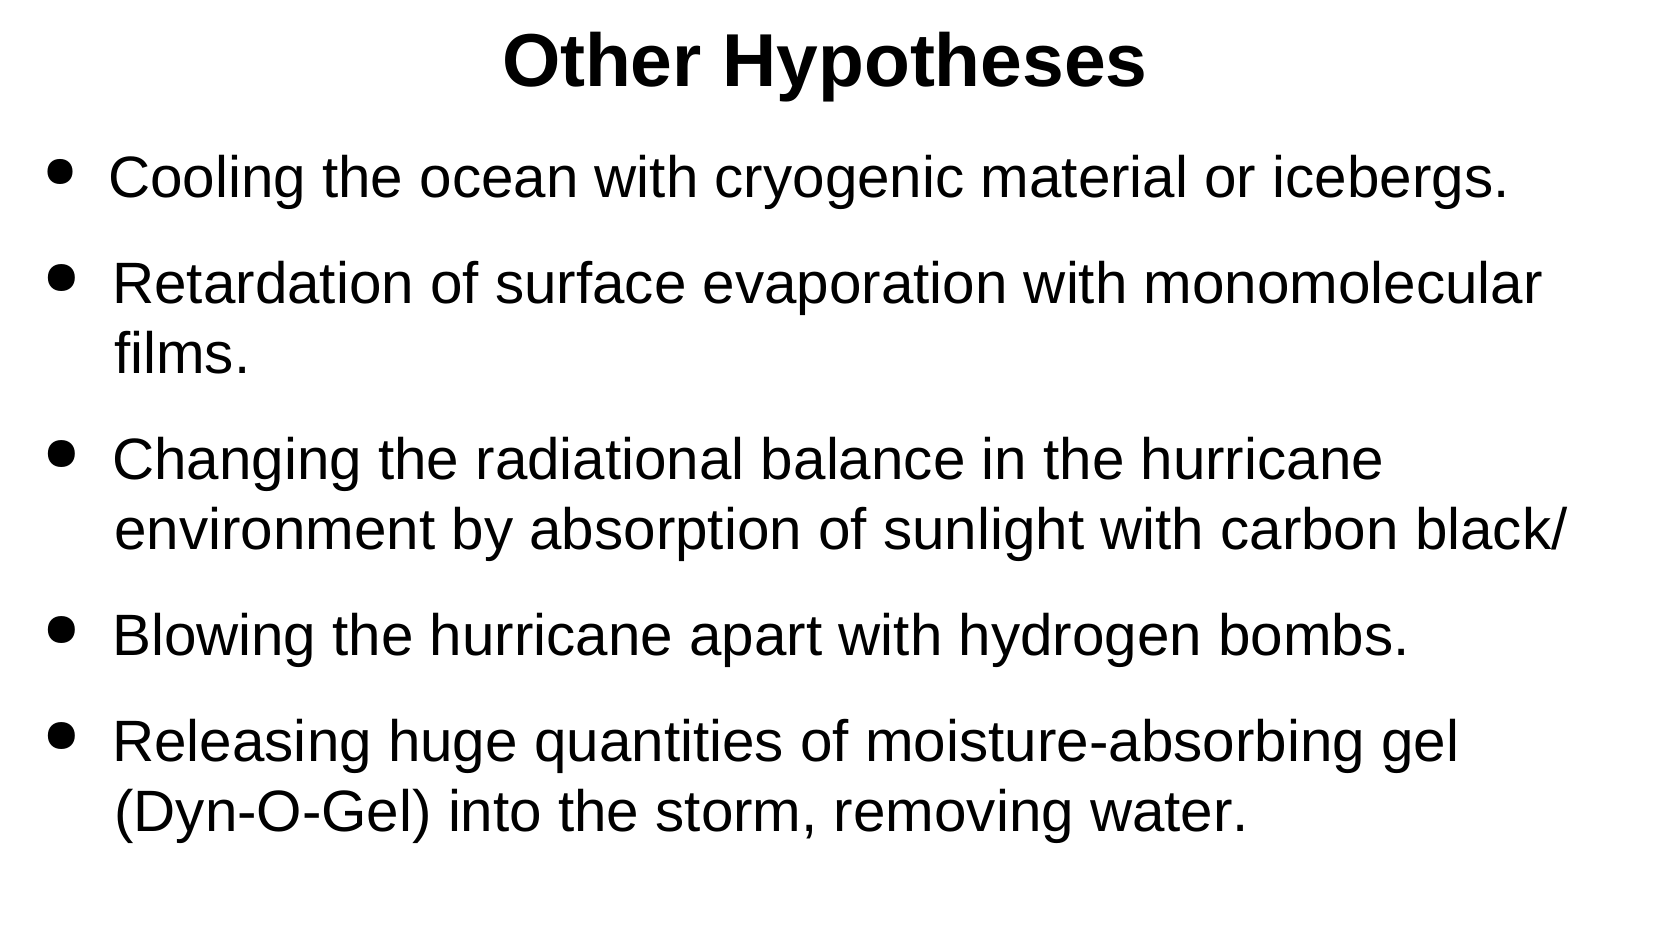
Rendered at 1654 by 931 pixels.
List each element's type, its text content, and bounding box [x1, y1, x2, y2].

text_box Cooling the ocean with cryogenic material or icebergs. Retardation of surface evaporation with monomolecular films. Changing the radiational balance in the hurricane environment by absorption of sunlight with carbon black/ Blowing the hurricane apart with hydrogen bombs. Releasing huge quantities of moisture-absorbing gel (Dyn-O-Gel) into the storm, removing water. [27, 132, 1631, 851]
title Other Hypotheses [0, 5, 1654, 107]
